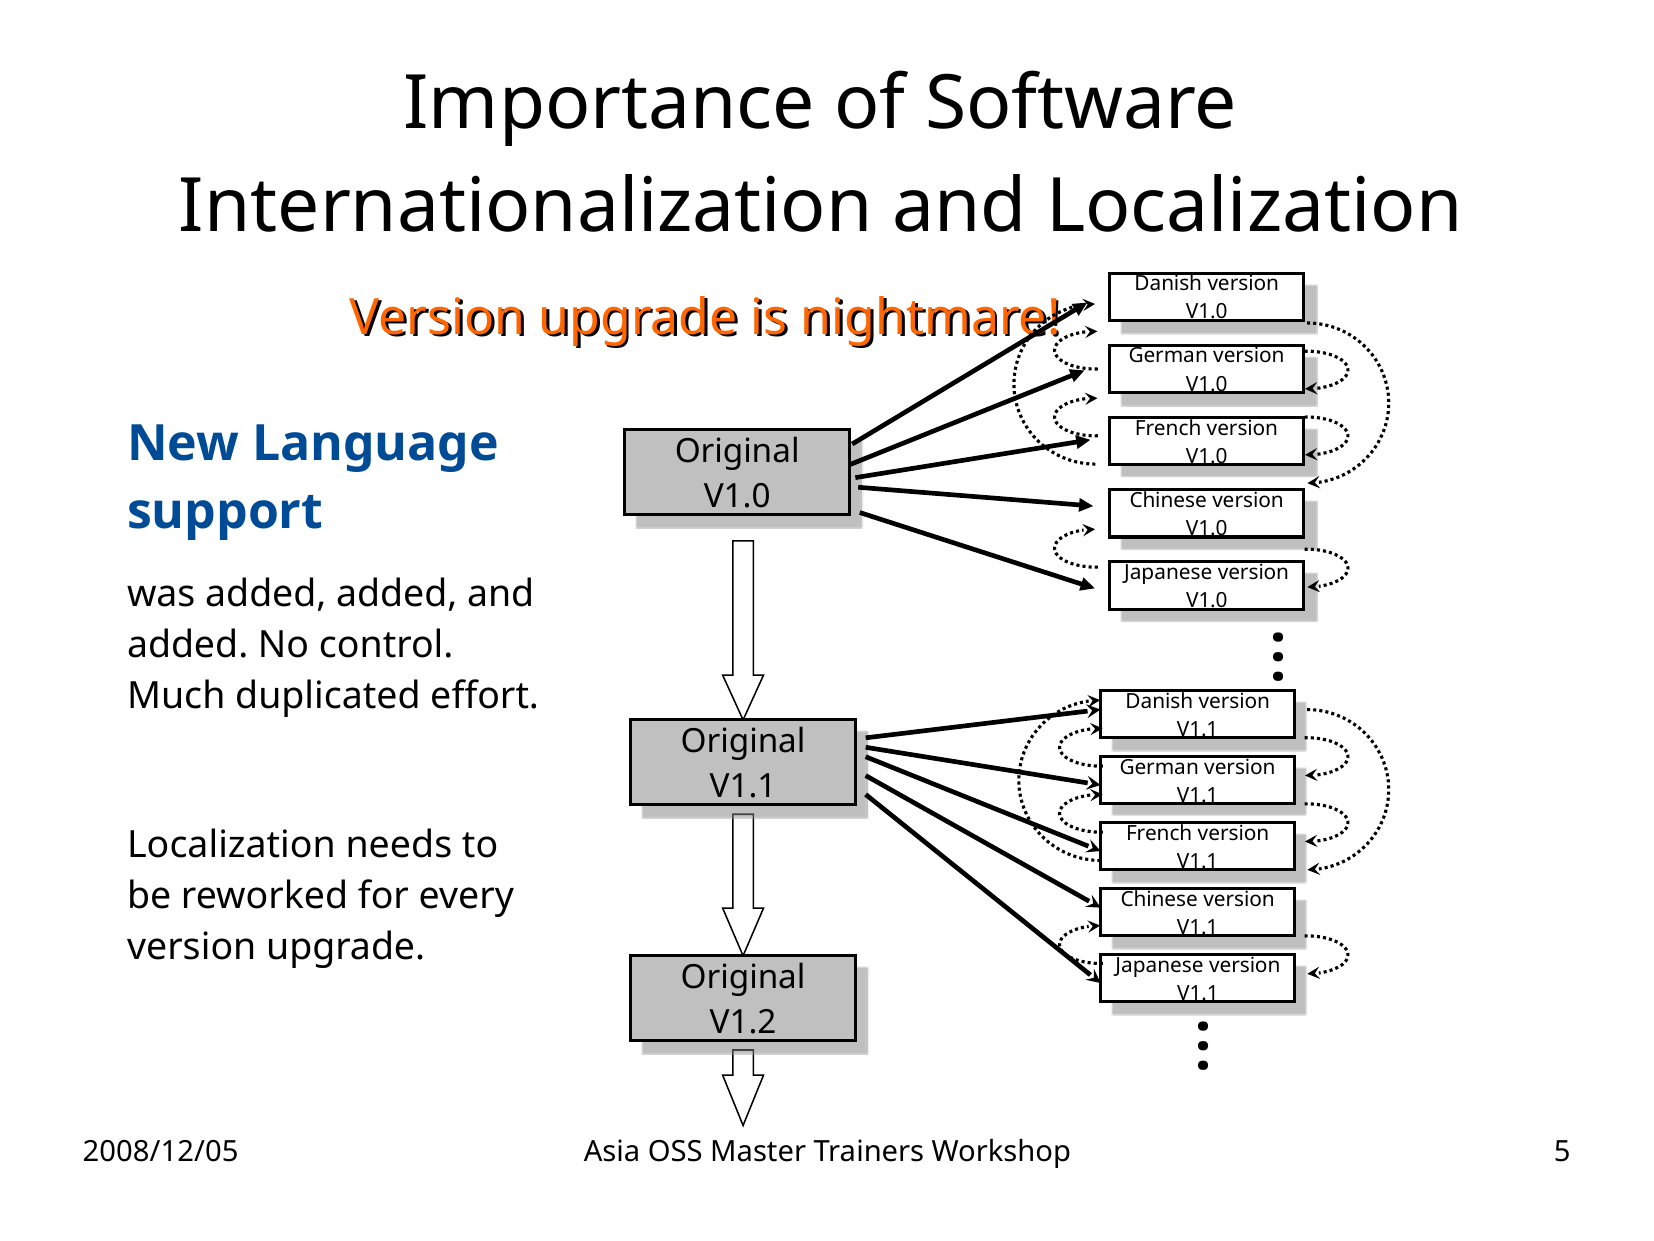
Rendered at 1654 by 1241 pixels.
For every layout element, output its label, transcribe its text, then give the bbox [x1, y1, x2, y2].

text_box German version V1.1 [1100, 756, 1295, 804]
text_box Chinese version V1.0 [1109, 489, 1304, 537]
text_box Danish version V1.0 [1109, 273, 1304, 321]
text_box Japanese version V1.1 [1100, 954, 1295, 1002]
text_box Original V1.1 [630, 719, 856, 805]
text_box … [1268, 612, 1340, 679]
text_box New Language support was added, added, and added. No control. Much duplicated effort. Localization needs to be reworked for every version upgrade. [112, 399, 562, 979]
text_box Japanese version V1.0 [1109, 561, 1304, 610]
text_box Original V1.0 [624, 429, 850, 515]
title Importance of Software Internationalization and Localization [76, 47, 1565, 255]
text_box Chinese version V1.1 [1100, 888, 1295, 936]
text_box French version V1.1 [1100, 822, 1295, 870]
text_box German version V1.0 [1109, 345, 1304, 393]
text_box Original V1.2 [630, 955, 856, 1041]
text_box … [1192, 1001, 1264, 1068]
text_box Danish version V1.1 [1100, 690, 1295, 738]
text_box French version V1.0 [1109, 417, 1304, 465]
text_box Version upgrade is nightmare! [334, 292, 662, 349]
